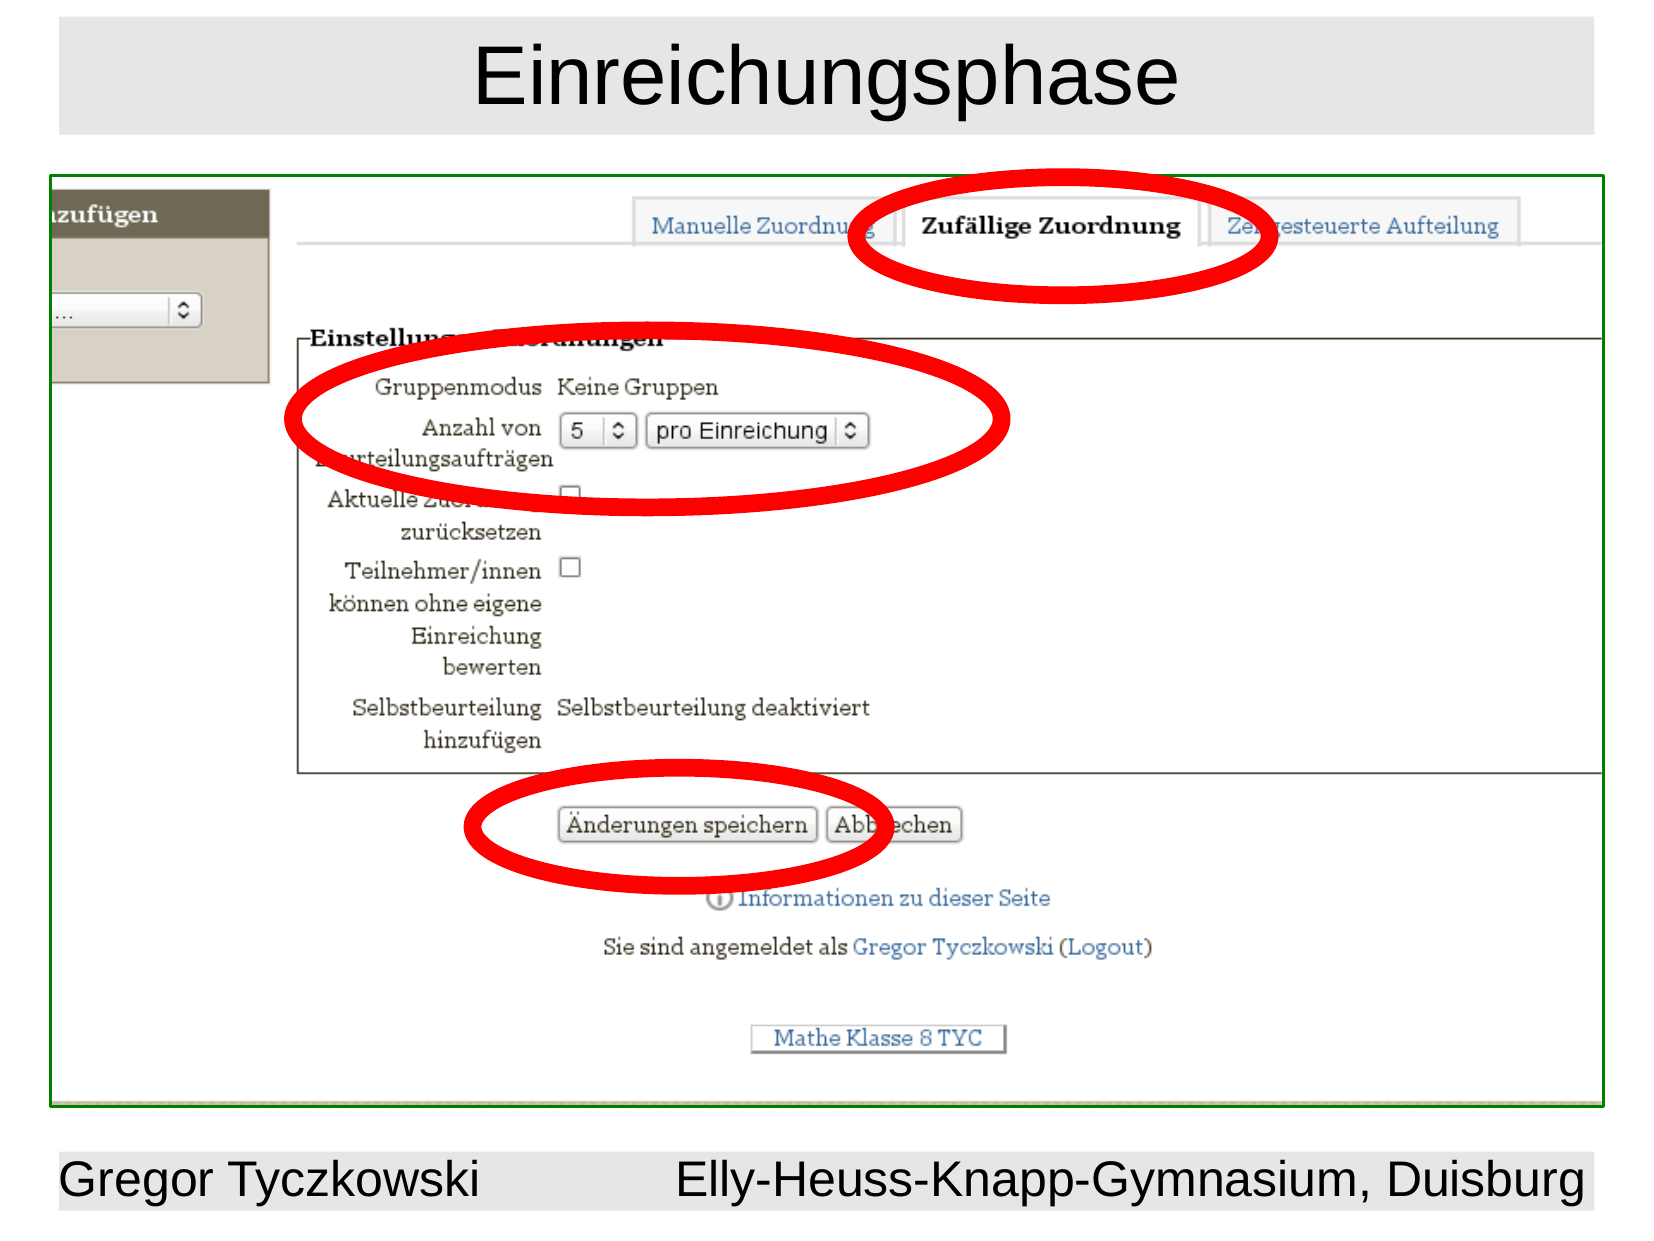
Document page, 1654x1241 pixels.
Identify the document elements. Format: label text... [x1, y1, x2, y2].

text_box [472, 767, 886, 886]
text_box [292, 330, 1002, 508]
list Gregor Tyczkowski Elly-Heuss-Knapp-Gymnasium, Duisburg [59, 1151, 1595, 1211]
text_box [856, 177, 1270, 296]
picture [52, 177, 1602, 1106]
title Einreichungsphase [59, 16, 1595, 135]
